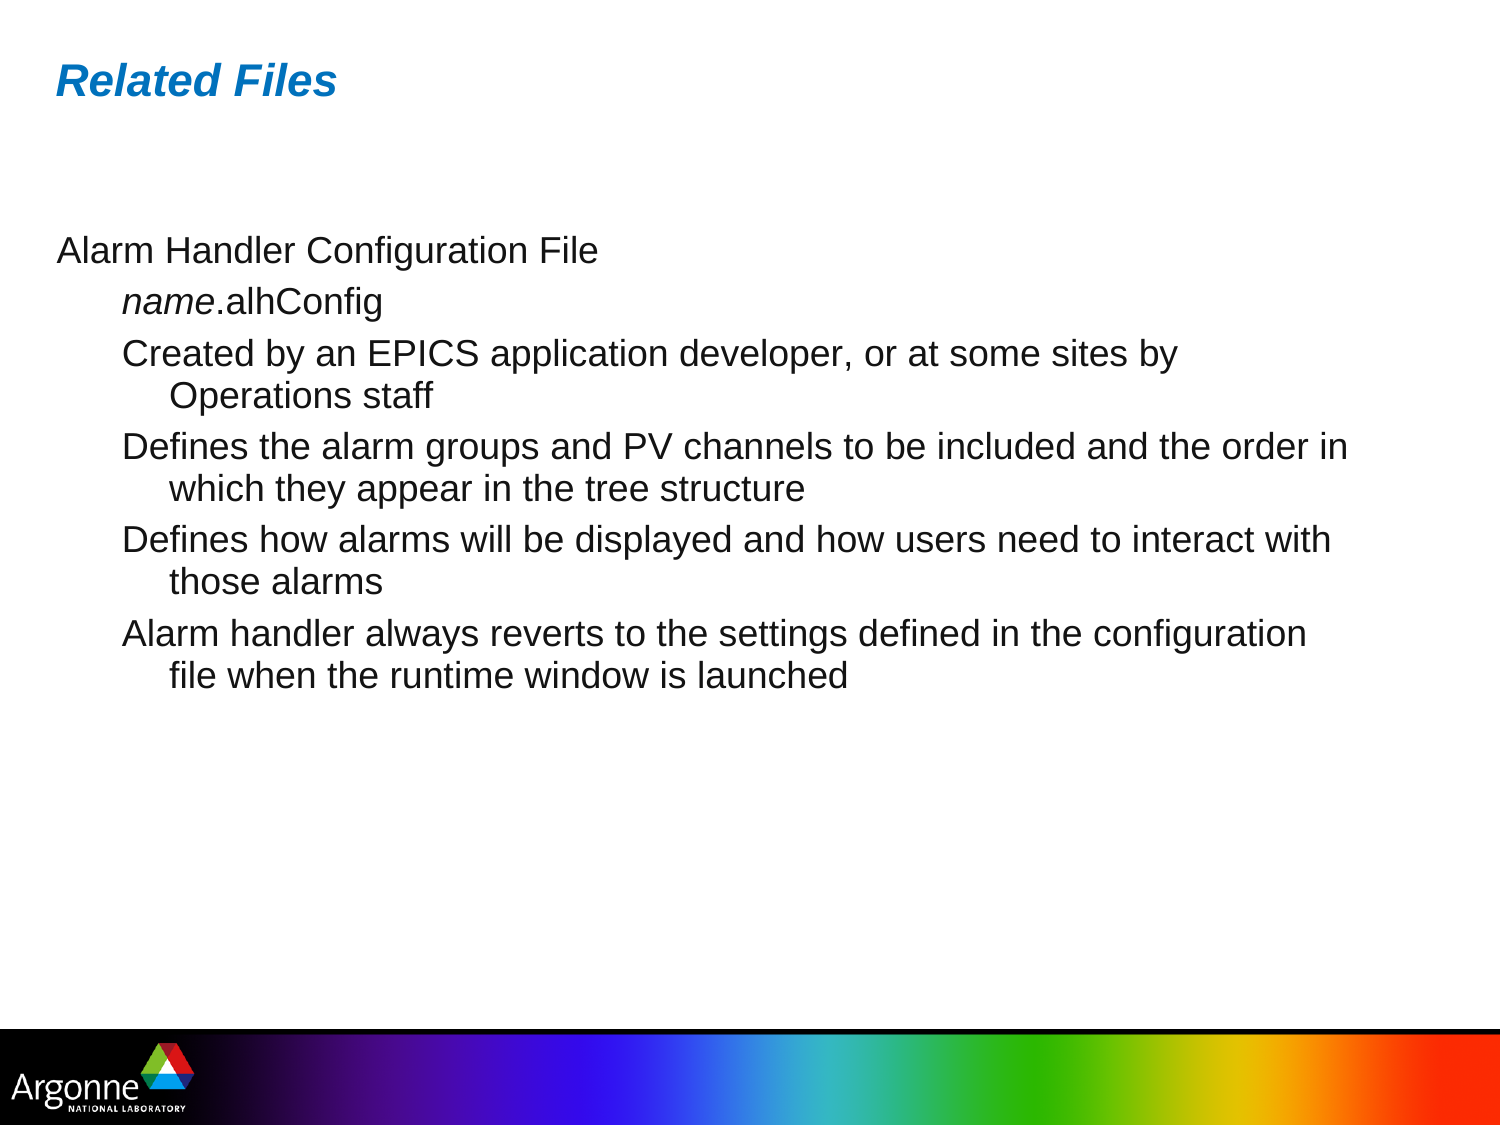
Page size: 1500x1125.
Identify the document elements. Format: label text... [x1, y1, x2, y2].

list Alarm Handler Configuration File name.alhConfig Created by an EPICS application developer, or at some sites by Operations staff Defines the alarm groups and PV channels to be included and the order in which they appear in the tree structure Defines how alarms will be displayed and how users need to interact with those alarms Alarm handler always reverts to the settings defined in the configuration file when the runtime window is launched [56, 229, 1359, 834]
title Related Files [55, 48, 1361, 118]
picture [0, 1029, 1500, 1125]
